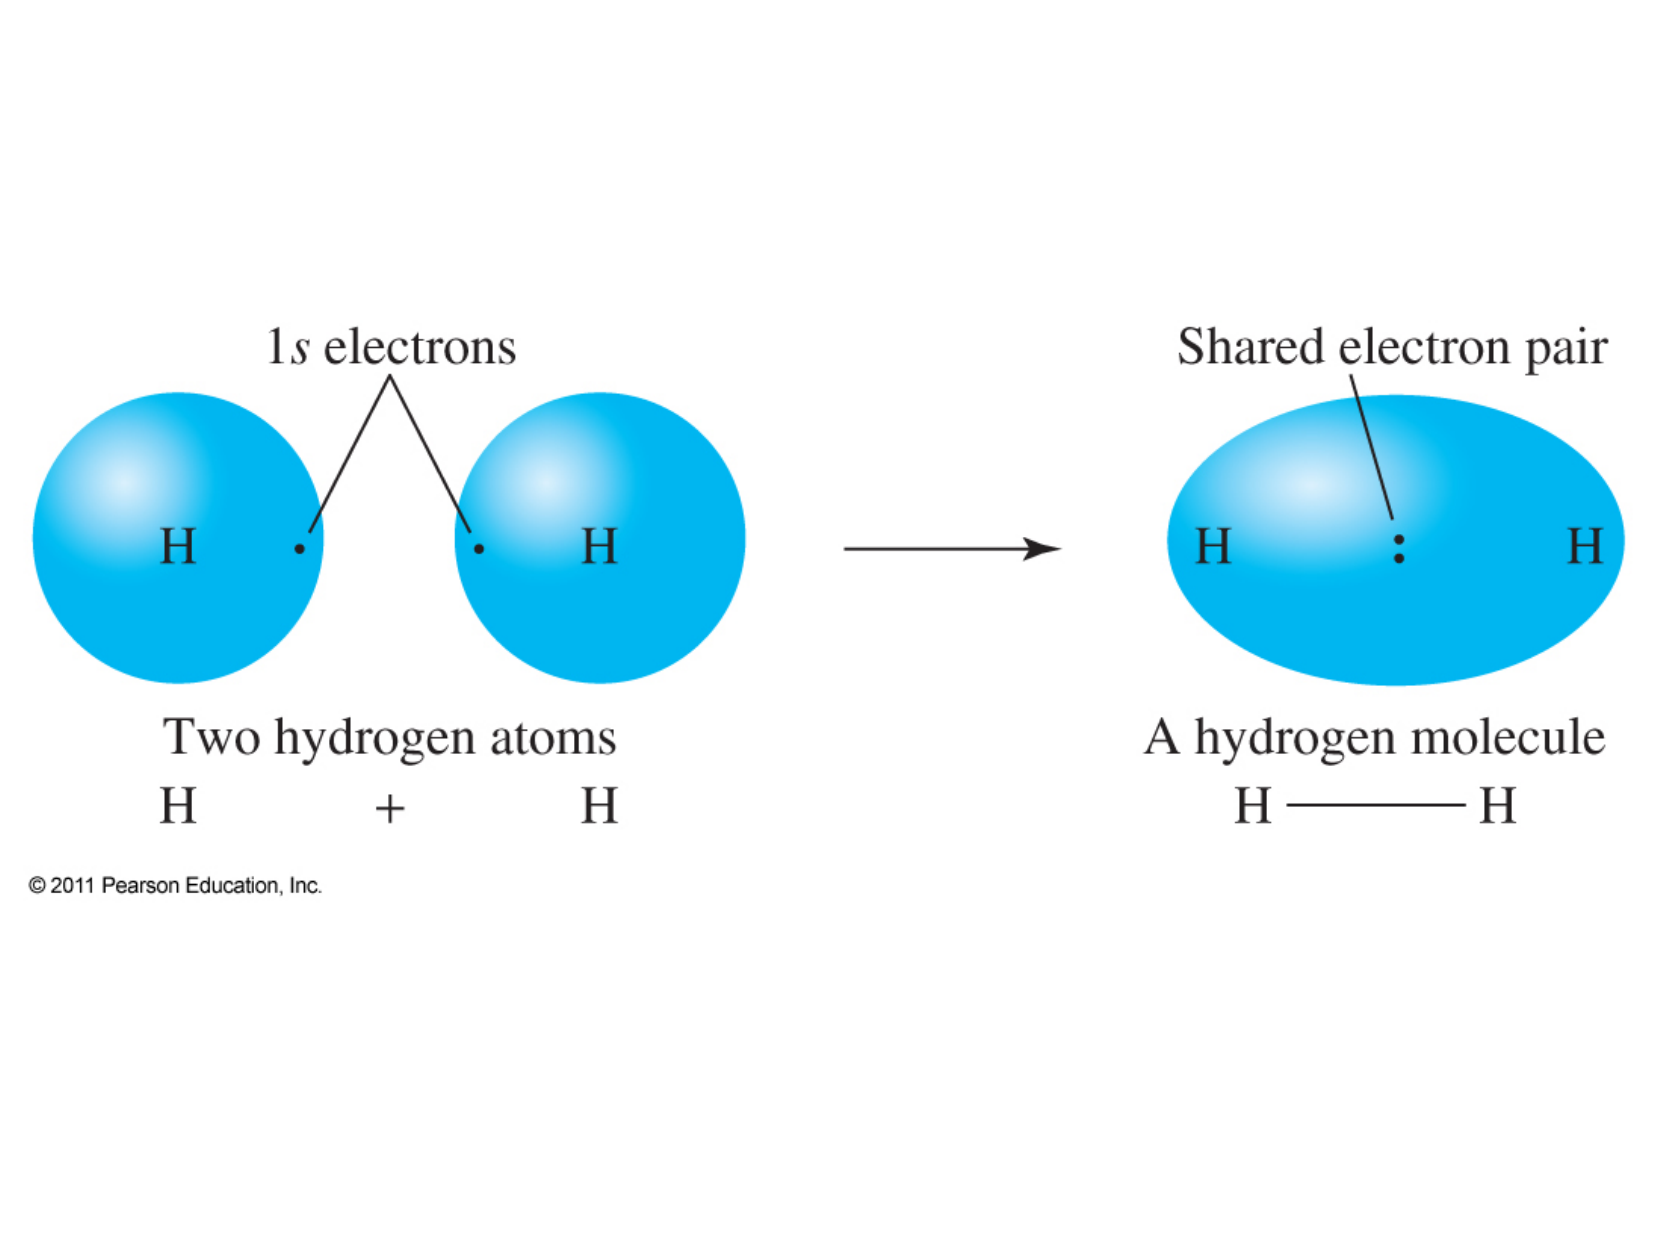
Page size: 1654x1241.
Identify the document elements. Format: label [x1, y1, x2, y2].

picture [0, 297, 1654, 943]
